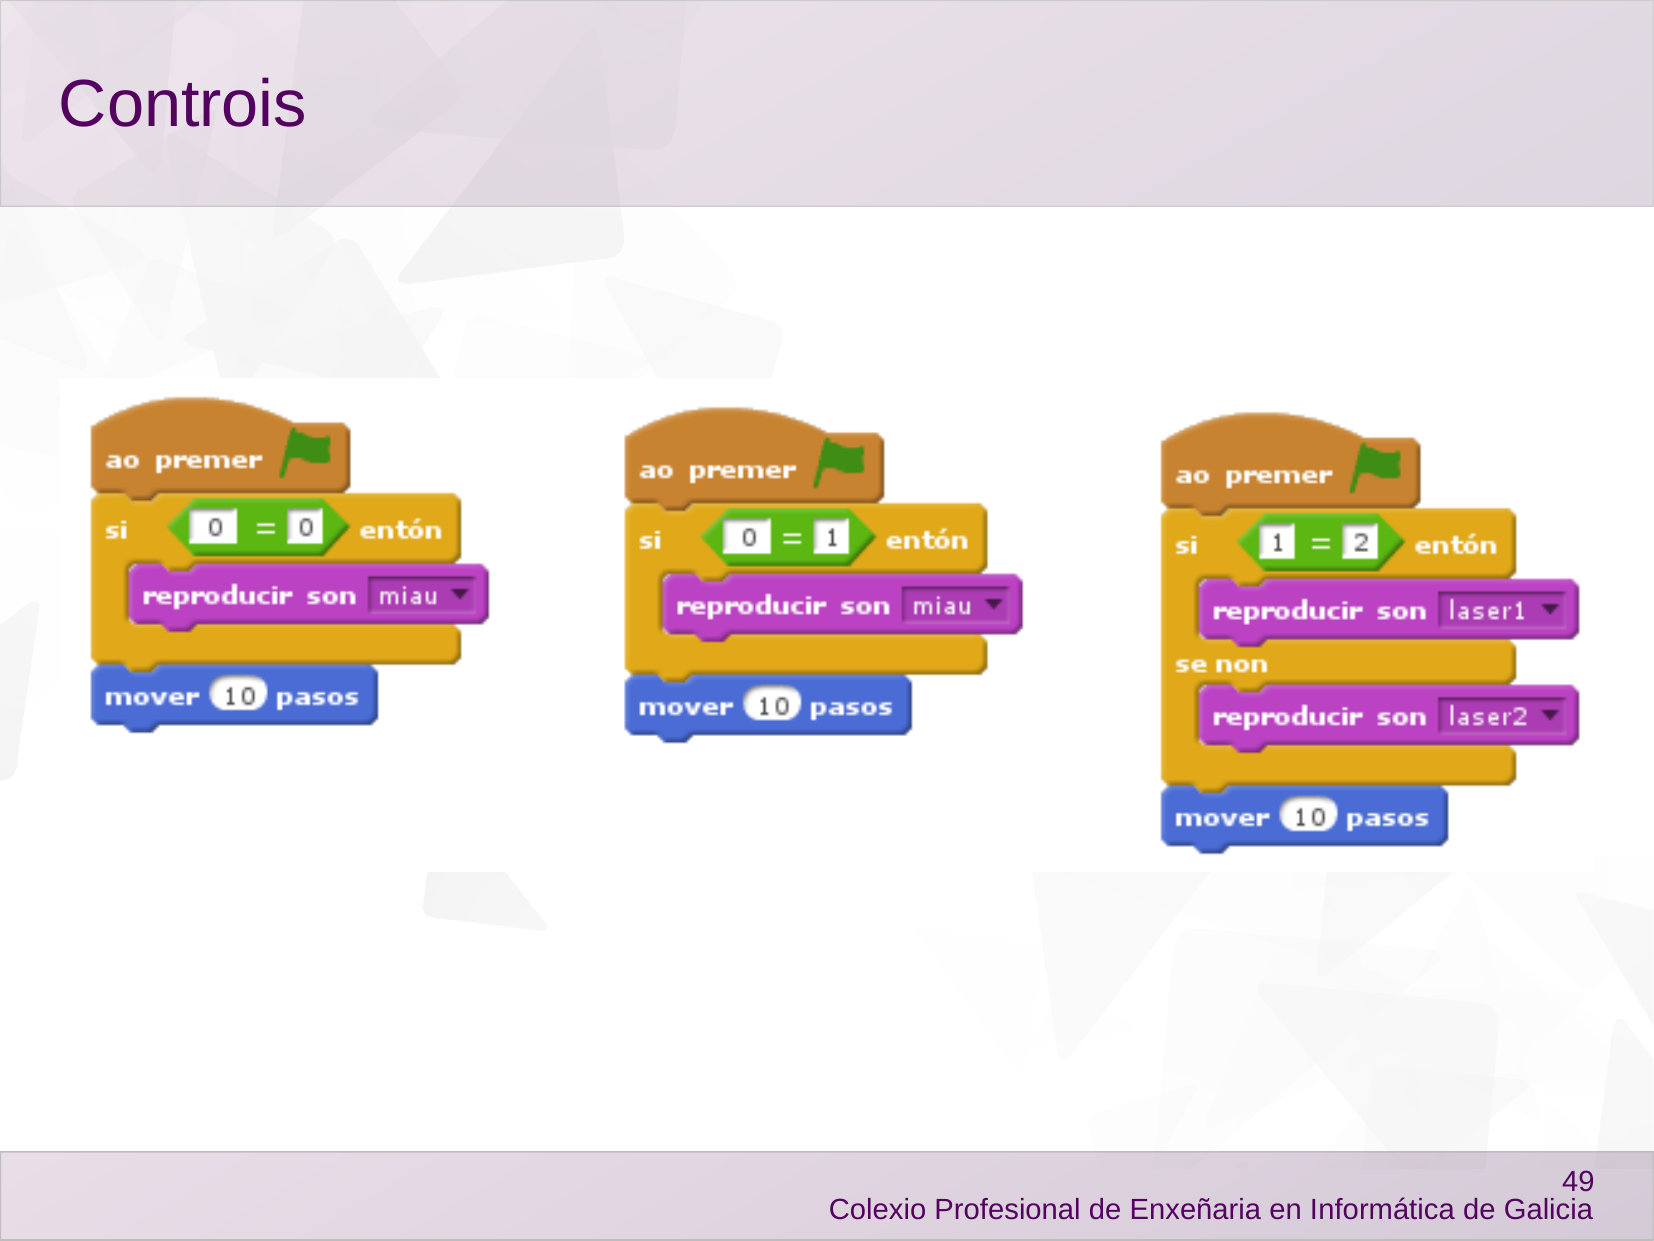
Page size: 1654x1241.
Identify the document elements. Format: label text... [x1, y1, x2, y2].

title Controis [59, 29, 1595, 178]
picture [0, 0, 1654, 1169]
